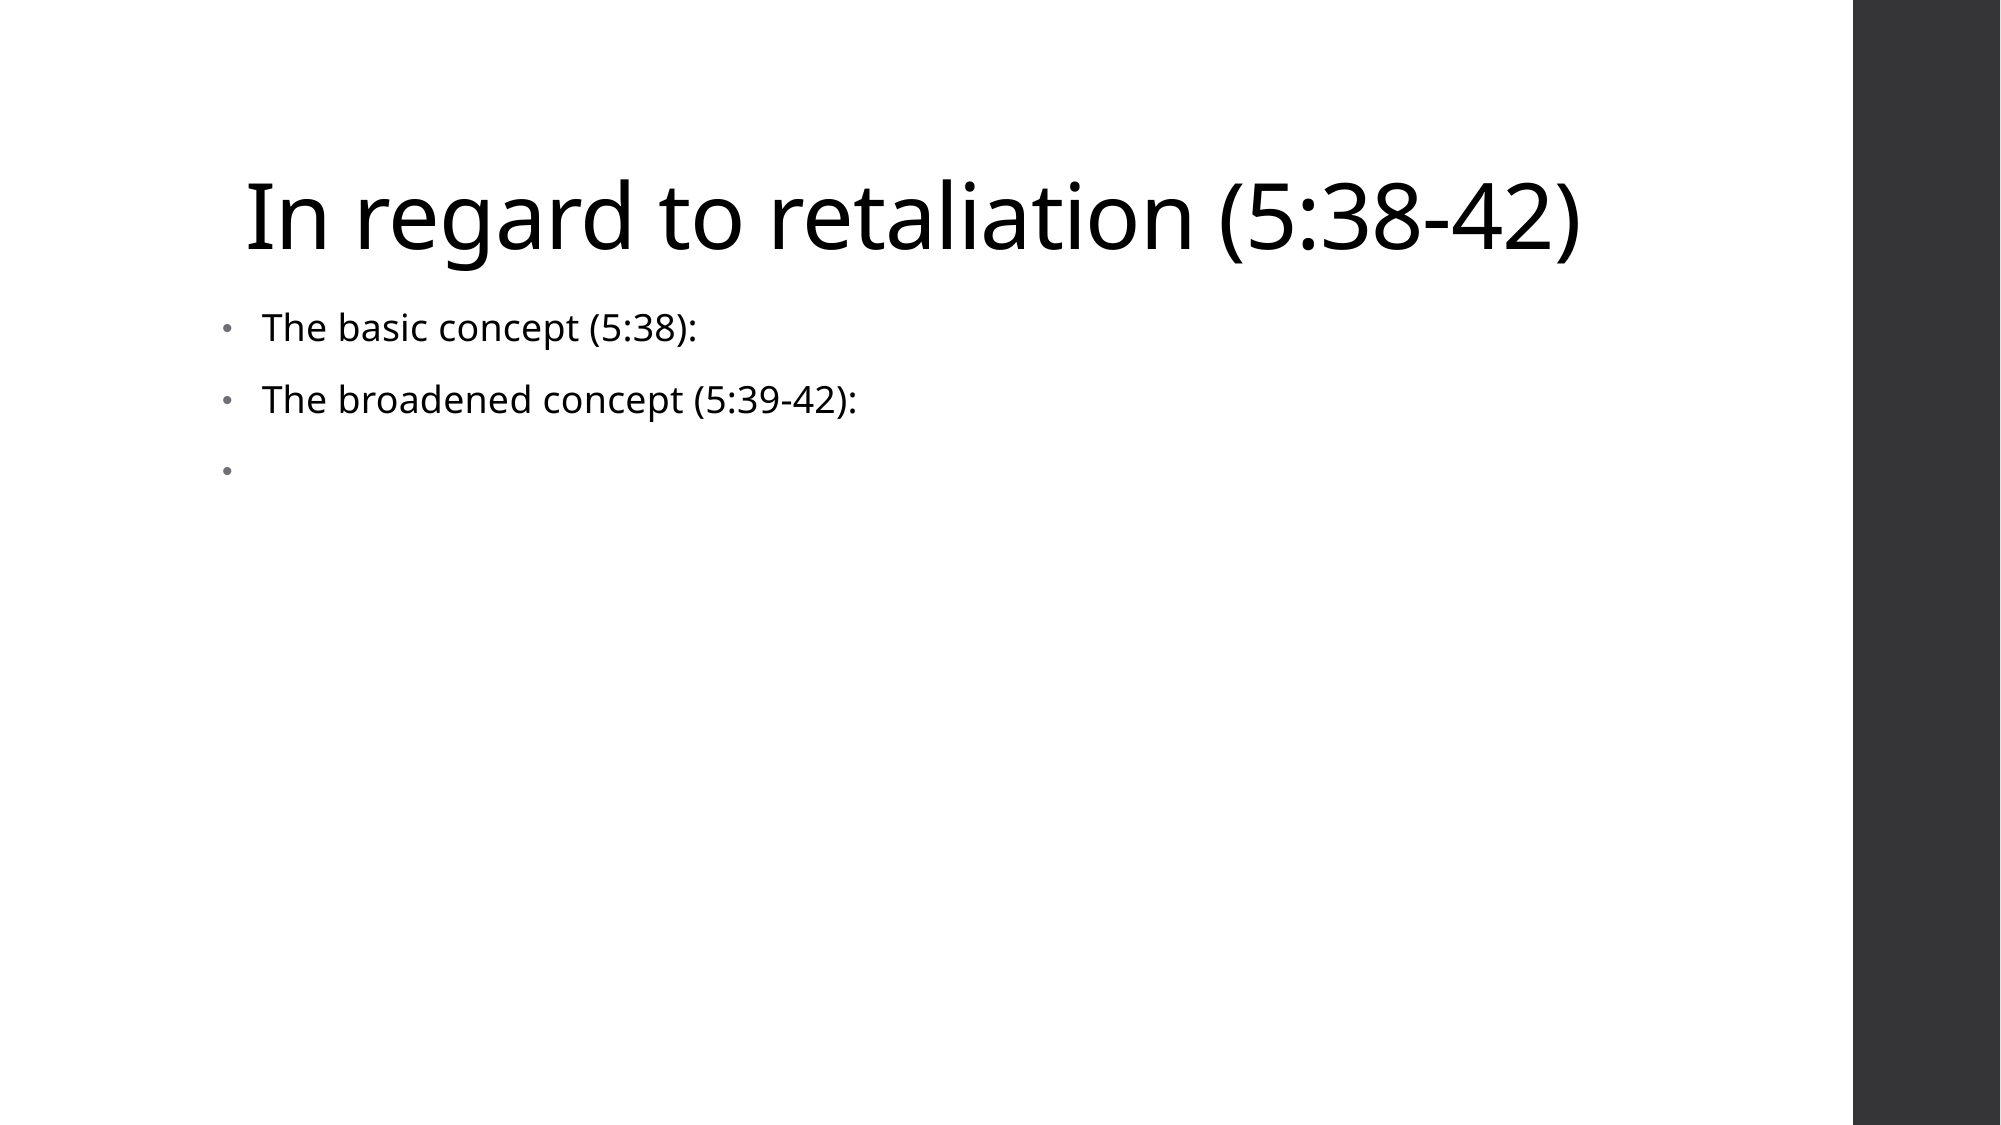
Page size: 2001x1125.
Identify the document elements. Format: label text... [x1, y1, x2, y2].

title In regard to retaliation (5:38-42) [206, 60, 1797, 278]
list The basic concept (5:38): The broadened concept (5:39-42): [206, 299, 1617, 1014]
